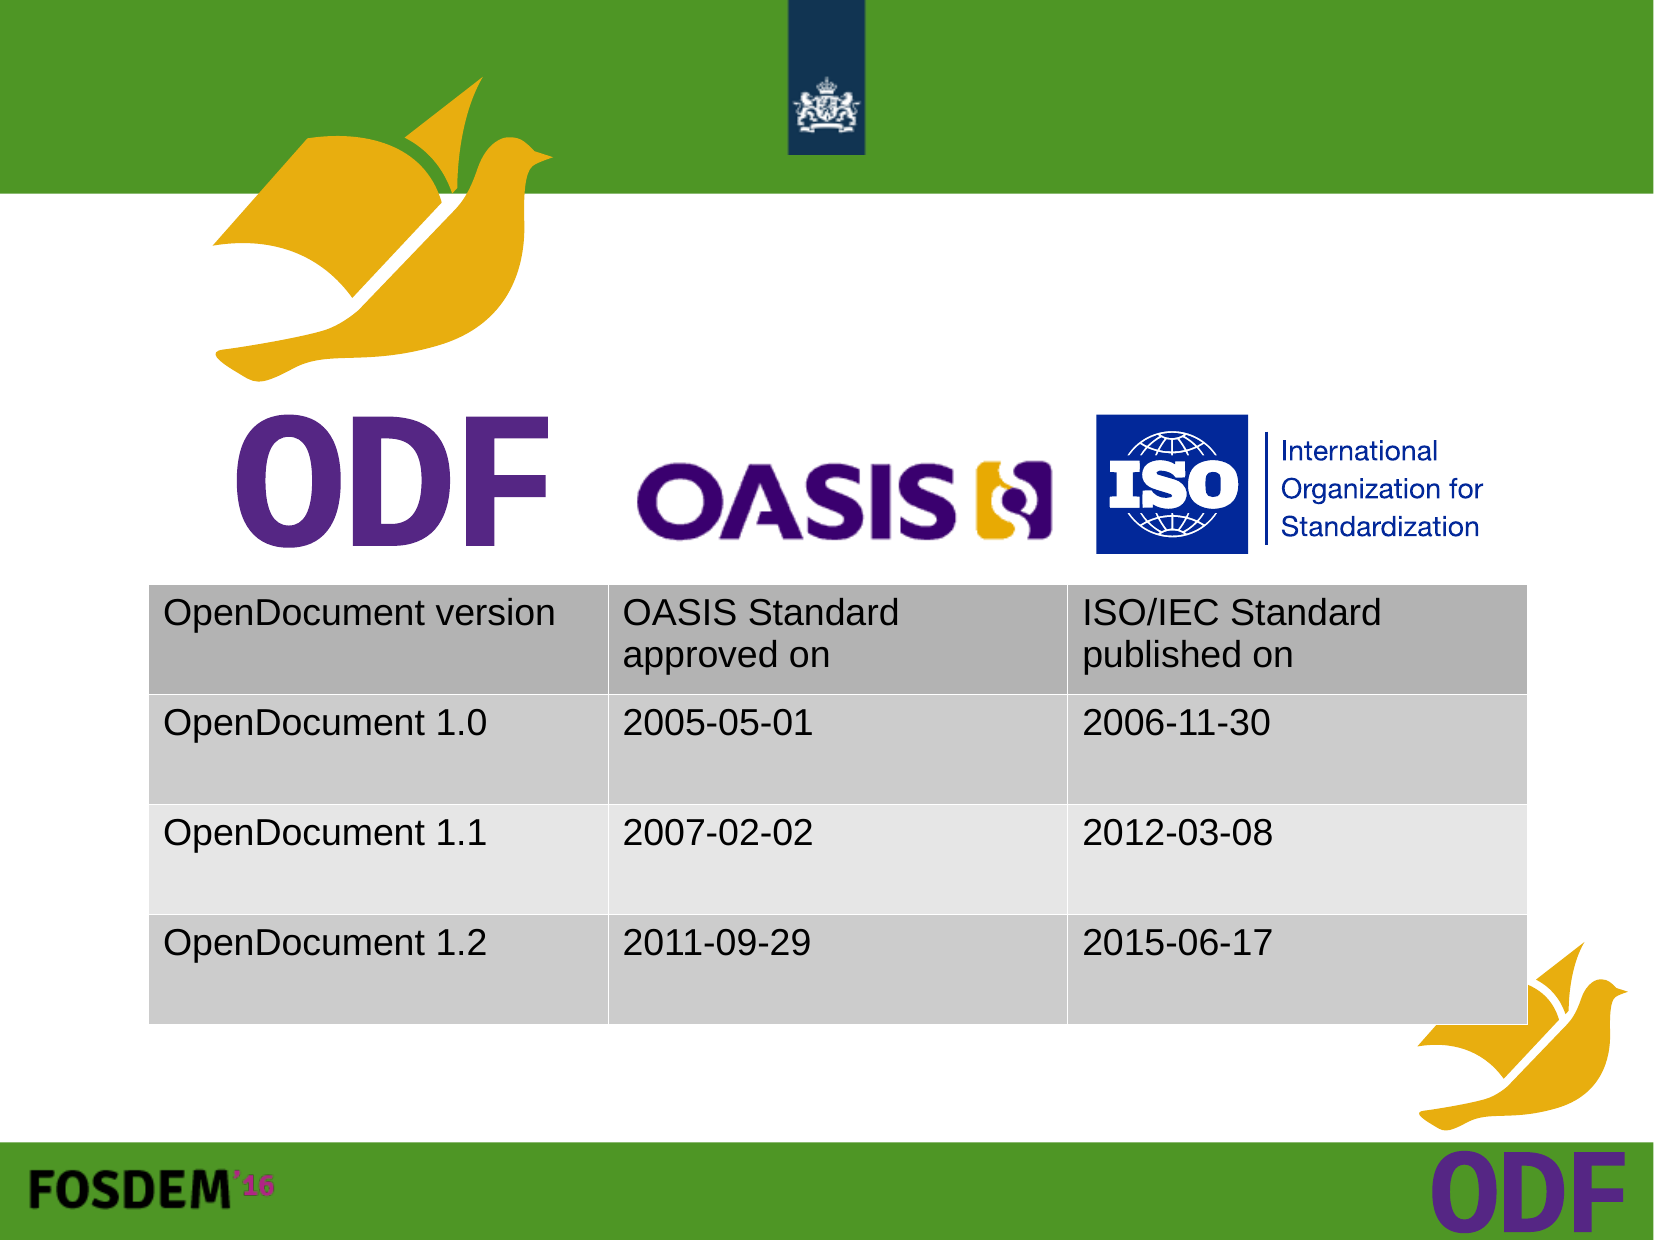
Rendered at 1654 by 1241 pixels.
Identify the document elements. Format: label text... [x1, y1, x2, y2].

picture [625, 439, 1070, 556]
table_header ISO/IEC Standard published on [1068, 585, 1527, 694]
table_cell 2012-03-08 [1068, 805, 1527, 914]
table_cell 2011-09-29 [609, 915, 1067, 1024]
picture [22, 1142, 343, 1232]
picture [0, 0, 1654, 550]
table_cell 2007-02-02 [609, 805, 1067, 914]
table_cell 2006-11-30 [1068, 695, 1527, 804]
table_header OASIS Standard approved on [609, 585, 1067, 694]
table_cell OpenDocument 1.0 [149, 695, 608, 804]
picture [1095, 413, 1506, 556]
table_header OpenDocument version [149, 585, 608, 694]
table_cell 2005-05-01 [609, 695, 1067, 804]
table_cell 2015-06-17 [1068, 915, 1527, 1024]
table_cell OpenDocument 1.1 [149, 805, 608, 914]
table_cell OpenDocument 1.2 [149, 915, 608, 1024]
